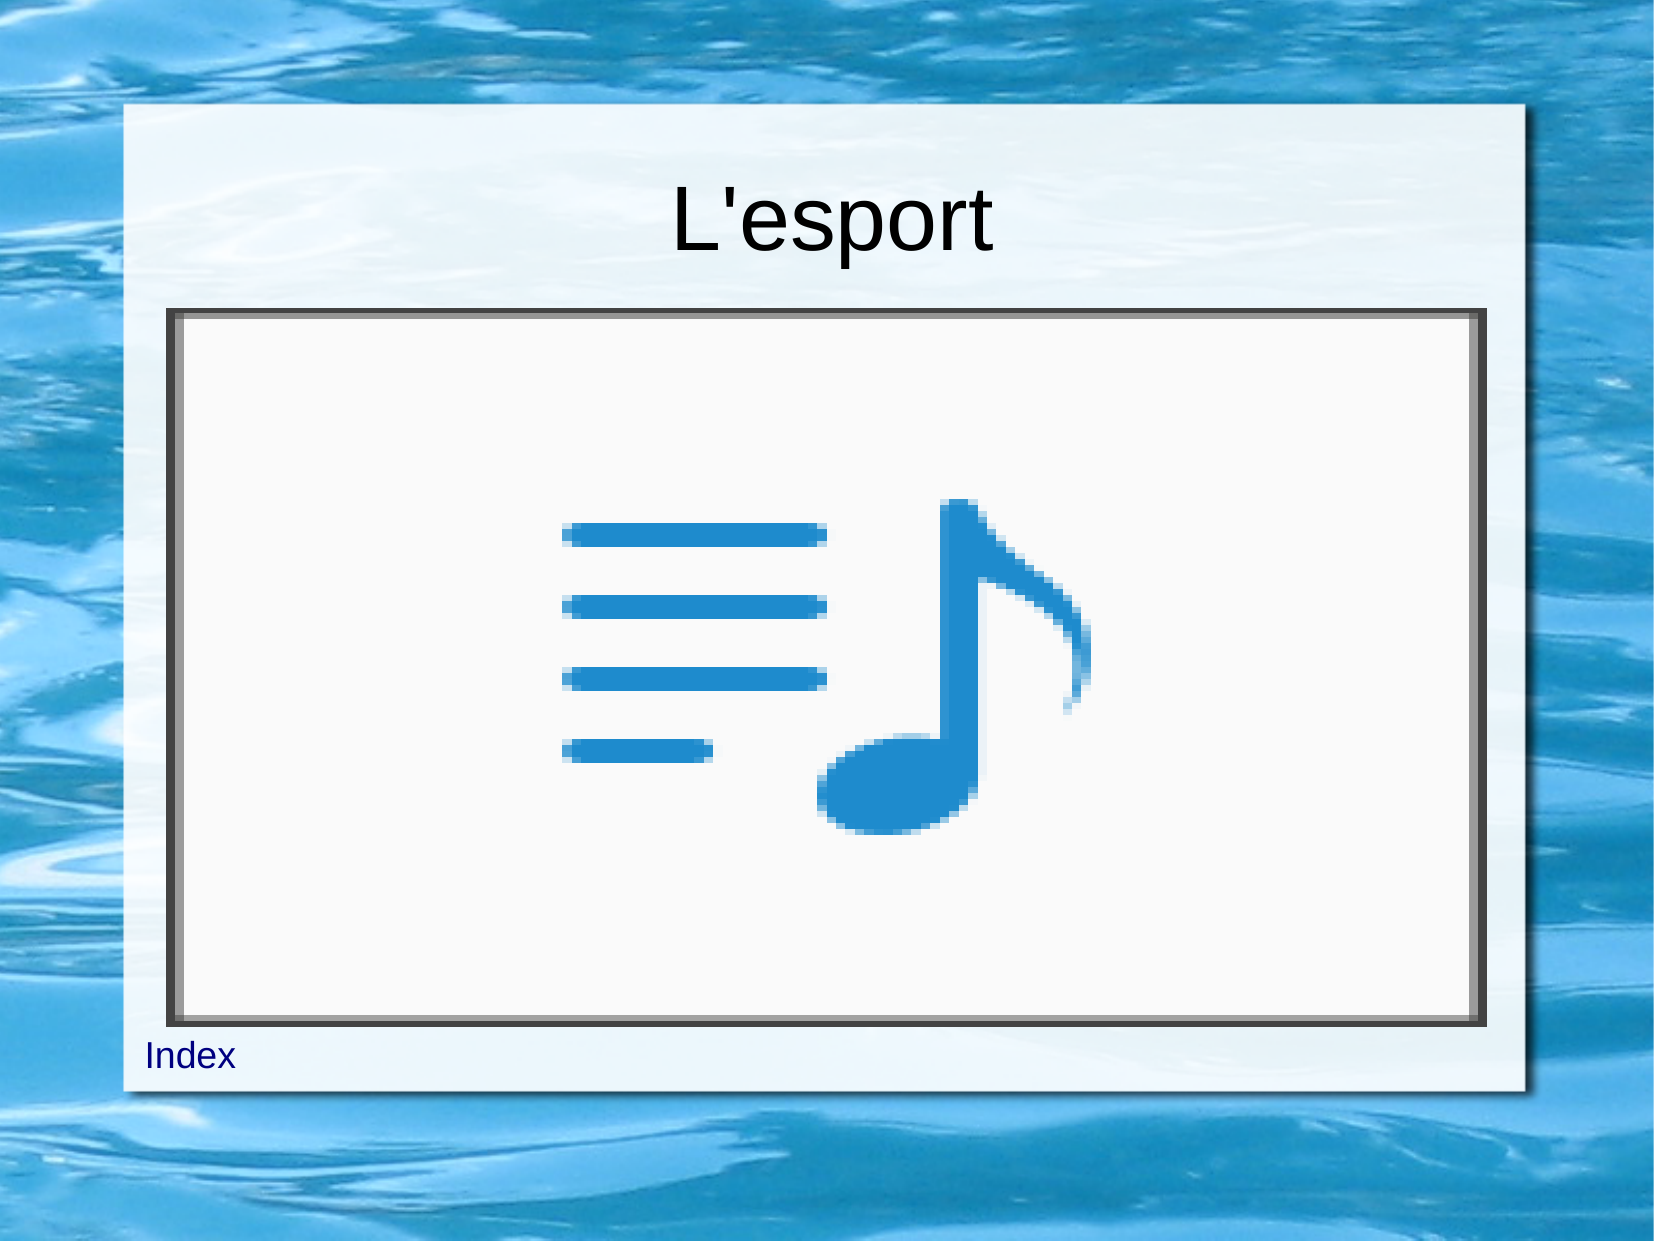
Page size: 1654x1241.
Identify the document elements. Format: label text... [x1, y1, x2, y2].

text_box [165, 307, 1489, 1028]
picture [0, 0, 1654, 1241]
title L'esport [153, 129, 1512, 308]
text_box Index [129, 1027, 260, 1085]
